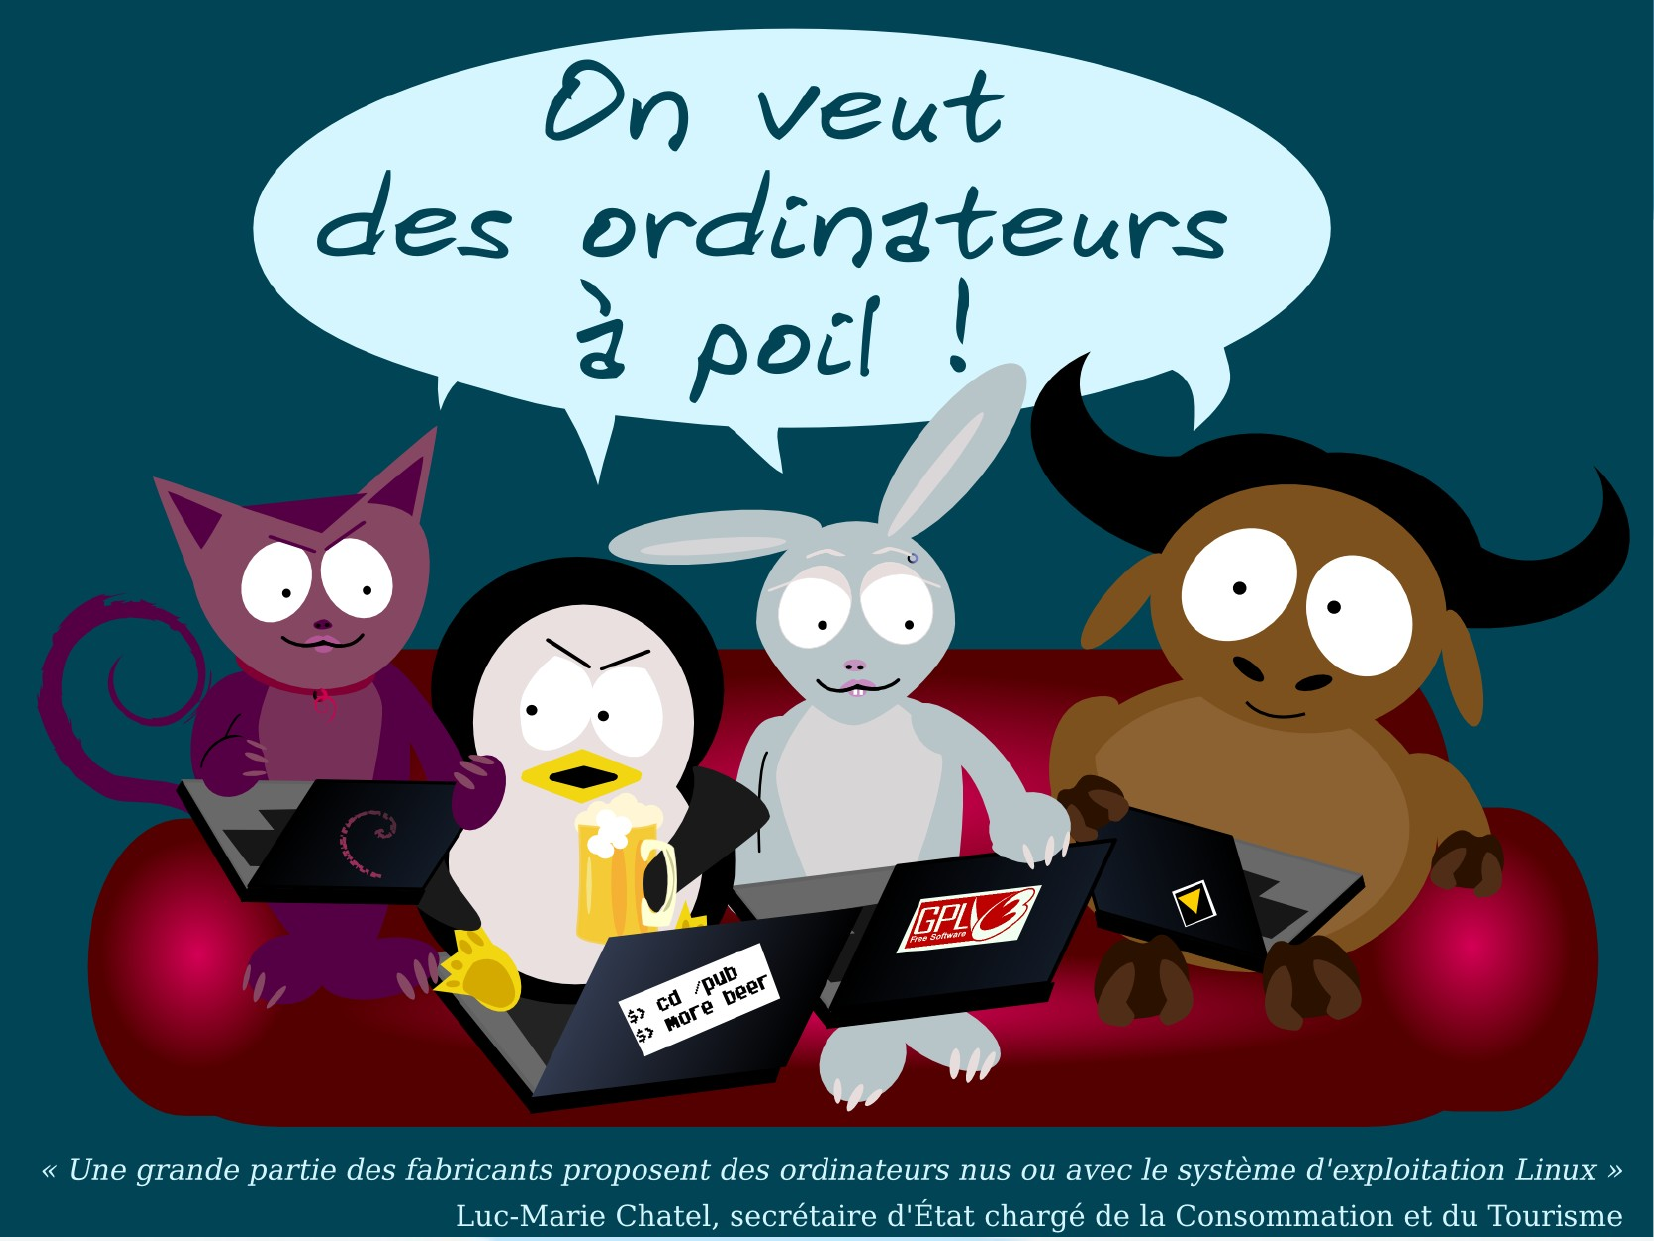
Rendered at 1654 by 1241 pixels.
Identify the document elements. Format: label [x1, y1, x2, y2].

picture [985, 1211, 998, 1225]
picture [888, 1204, 904, 1228]
picture [1215, 1207, 1234, 1228]
picture [1378, 1210, 1393, 1228]
picture [654, 1162, 661, 1168]
picture [999, 1162, 1010, 1180]
picture [1351, 1162, 1366, 1180]
picture [1305, 1157, 1326, 1183]
picture [36, 28, 1630, 1128]
picture [1366, 1211, 1375, 1228]
picture [223, 1164, 239, 1181]
picture [249, 1163, 268, 1185]
picture [763, 1212, 767, 1225]
picture [1246, 1164, 1295, 1181]
picture [1234, 1157, 1251, 1180]
picture [436, 1157, 485, 1181]
picture [1555, 1207, 1597, 1229]
picture [1487, 1163, 1504, 1181]
picture [981, 1164, 995, 1181]
picture [965, 1206, 974, 1226]
picture [137, 1162, 155, 1187]
picture [1333, 1160, 1348, 1180]
picture [1152, 1164, 1167, 1181]
picture [674, 1204, 710, 1227]
picture [793, 1210, 807, 1226]
picture [1412, 1158, 1447, 1182]
picture [599, 1211, 605, 1219]
picture [1607, 1211, 1621, 1226]
picture [382, 1165, 396, 1183]
picture [1001, 1204, 1016, 1228]
picture [1211, 1160, 1235, 1182]
picture [1021, 1164, 1057, 1184]
picture [656, 1209, 671, 1227]
picture [286, 1159, 322, 1184]
picture [407, 1157, 435, 1181]
picture [1405, 1210, 1418, 1224]
picture [1409, 1222, 1422, 1227]
picture [838, 1205, 845, 1228]
picture [739, 1161, 769, 1180]
picture [348, 1157, 364, 1181]
picture [366, 1163, 381, 1180]
picture [1178, 1159, 1190, 1182]
picture [907, 1205, 912, 1214]
picture [69, 1157, 87, 1181]
picture [470, 1209, 494, 1228]
picture [1393, 1165, 1409, 1181]
picture [589, 1211, 602, 1227]
picture [1085, 1163, 1101, 1179]
picture [1115, 1210, 1127, 1228]
picture [574, 1205, 587, 1226]
picture [1419, 1205, 1431, 1226]
picture [1563, 1164, 1598, 1182]
picture [1064, 1164, 1080, 1181]
picture [1448, 1159, 1485, 1181]
picture [1384, 1157, 1392, 1181]
picture [1036, 1209, 1084, 1232]
picture [1020, 1211, 1034, 1229]
picture [1235, 1210, 1264, 1230]
picture [875, 1160, 903, 1180]
picture [680, 1160, 710, 1181]
picture [789, 1164, 795, 1179]
picture [1488, 1205, 1507, 1228]
picture [960, 1160, 979, 1180]
picture [1596, 1209, 1606, 1226]
picture [93, 1164, 99, 1180]
picture [1267, 1207, 1292, 1228]
picture [845, 1206, 876, 1228]
picture [1506, 1211, 1520, 1228]
picture [1184, 1221, 1194, 1227]
picture [904, 1164, 918, 1180]
picture [43, 1167, 54, 1177]
picture [1524, 1210, 1541, 1227]
picture [1361, 1210, 1367, 1226]
picture [86, 1159, 92, 1171]
picture [799, 1162, 813, 1181]
picture [1175, 1205, 1198, 1224]
picture [1529, 1157, 1544, 1181]
picture [232, 1176, 237, 1184]
picture [188, 1158, 222, 1182]
picture [1100, 1162, 1132, 1182]
picture [731, 1157, 740, 1181]
picture [637, 1204, 653, 1231]
picture [1143, 1157, 1150, 1180]
picture [1192, 1164, 1202, 1186]
picture [1140, 1204, 1165, 1227]
picture [101, 1163, 109, 1180]
picture [521, 1205, 547, 1226]
picture [731, 1209, 760, 1231]
picture [641, 1164, 679, 1181]
picture [922, 1163, 949, 1184]
picture [1326, 1157, 1332, 1166]
picture [1365, 1159, 1383, 1187]
picture [811, 1205, 836, 1228]
picture [320, 1164, 339, 1180]
picture [494, 1211, 506, 1227]
picture [510, 1160, 551, 1181]
picture [458, 1205, 465, 1228]
picture [1123, 1211, 1128, 1221]
picture [1544, 1163, 1561, 1181]
picture [780, 1165, 787, 1180]
picture [1196, 1209, 1212, 1228]
picture [1610, 1165, 1621, 1175]
picture [1096, 1204, 1112, 1229]
picture [1460, 1210, 1479, 1229]
picture [721, 1163, 729, 1183]
picture [769, 1207, 792, 1226]
picture [913, 1199, 932, 1227]
picture [562, 1159, 640, 1187]
picture [934, 1205, 963, 1231]
picture [828, 1163, 855, 1181]
picture [1543, 1210, 1554, 1227]
picture [1442, 1204, 1457, 1227]
picture [156, 1158, 187, 1181]
picture [812, 1157, 828, 1180]
picture [270, 1164, 284, 1181]
picture [112, 1162, 126, 1180]
picture [926, 1222, 933, 1228]
picture [858, 1162, 871, 1180]
picture [549, 1209, 575, 1228]
picture [1513, 1158, 1526, 1184]
picture [492, 1165, 507, 1181]
picture [617, 1205, 635, 1228]
picture [1294, 1205, 1359, 1229]
